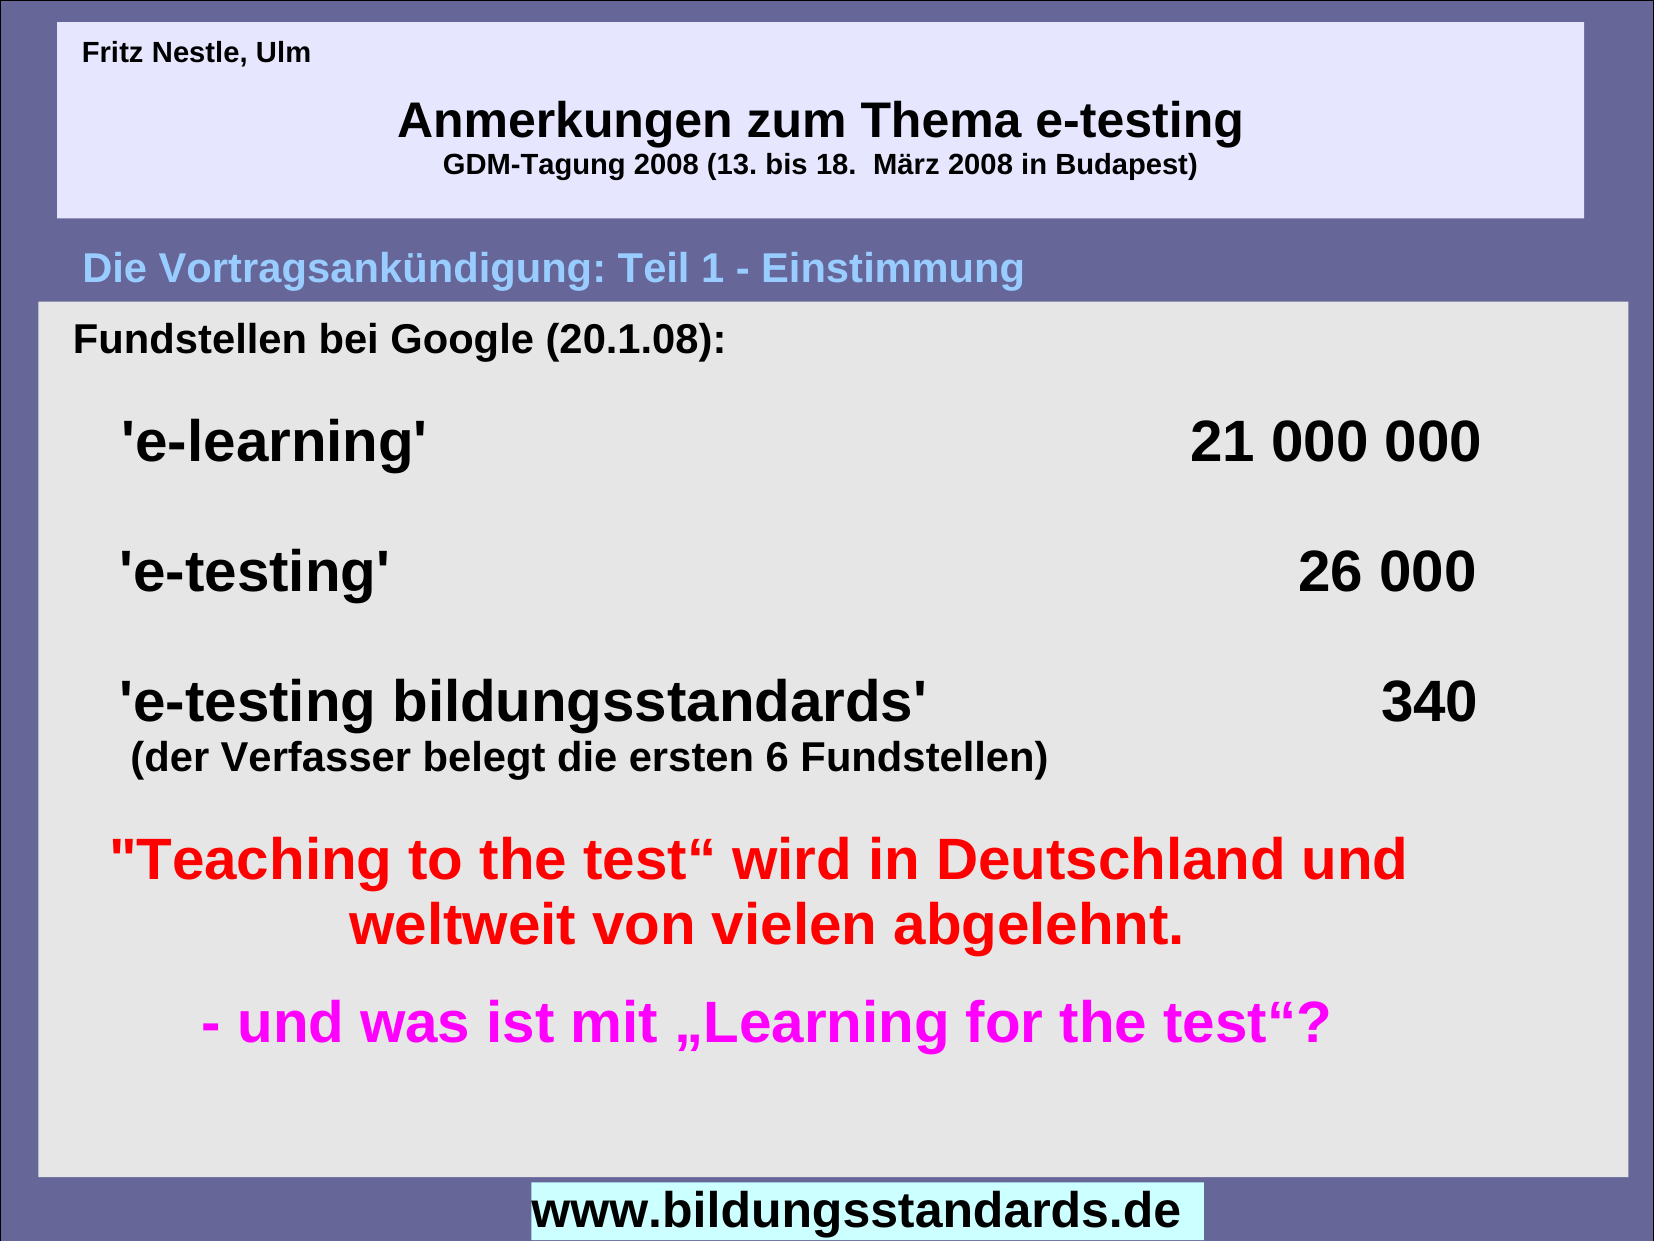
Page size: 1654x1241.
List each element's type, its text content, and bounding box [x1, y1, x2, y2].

text_box Fritz Nestle, Ulm Anmerkungen zum Thema e-testing GDM-Tagung 2008 (13. bis 18. März 2008 in Budapest) [57, 22, 1585, 219]
text_box www.bildungsstandards.de [531, 1182, 1204, 1241]
text_box Die Vortragsankündigung: Teil 1 - Einstimmung [82, 244, 1127, 295]
text_box [0, 0, 1654, 1241]
text_box Fundstellen bei Google (20.1.08): 'e-learning' 21 000 000 'e-testing' 26 000 'e-testing bildungsstandards' 340 (der Verfasser belegt die ersten 6 Fundstellen) "Teaching to the test“ wird in Deutschland und weltweit von vielen abgelehnt. - und was ist mit „Learning for the test“? [38, 301, 1629, 1178]
